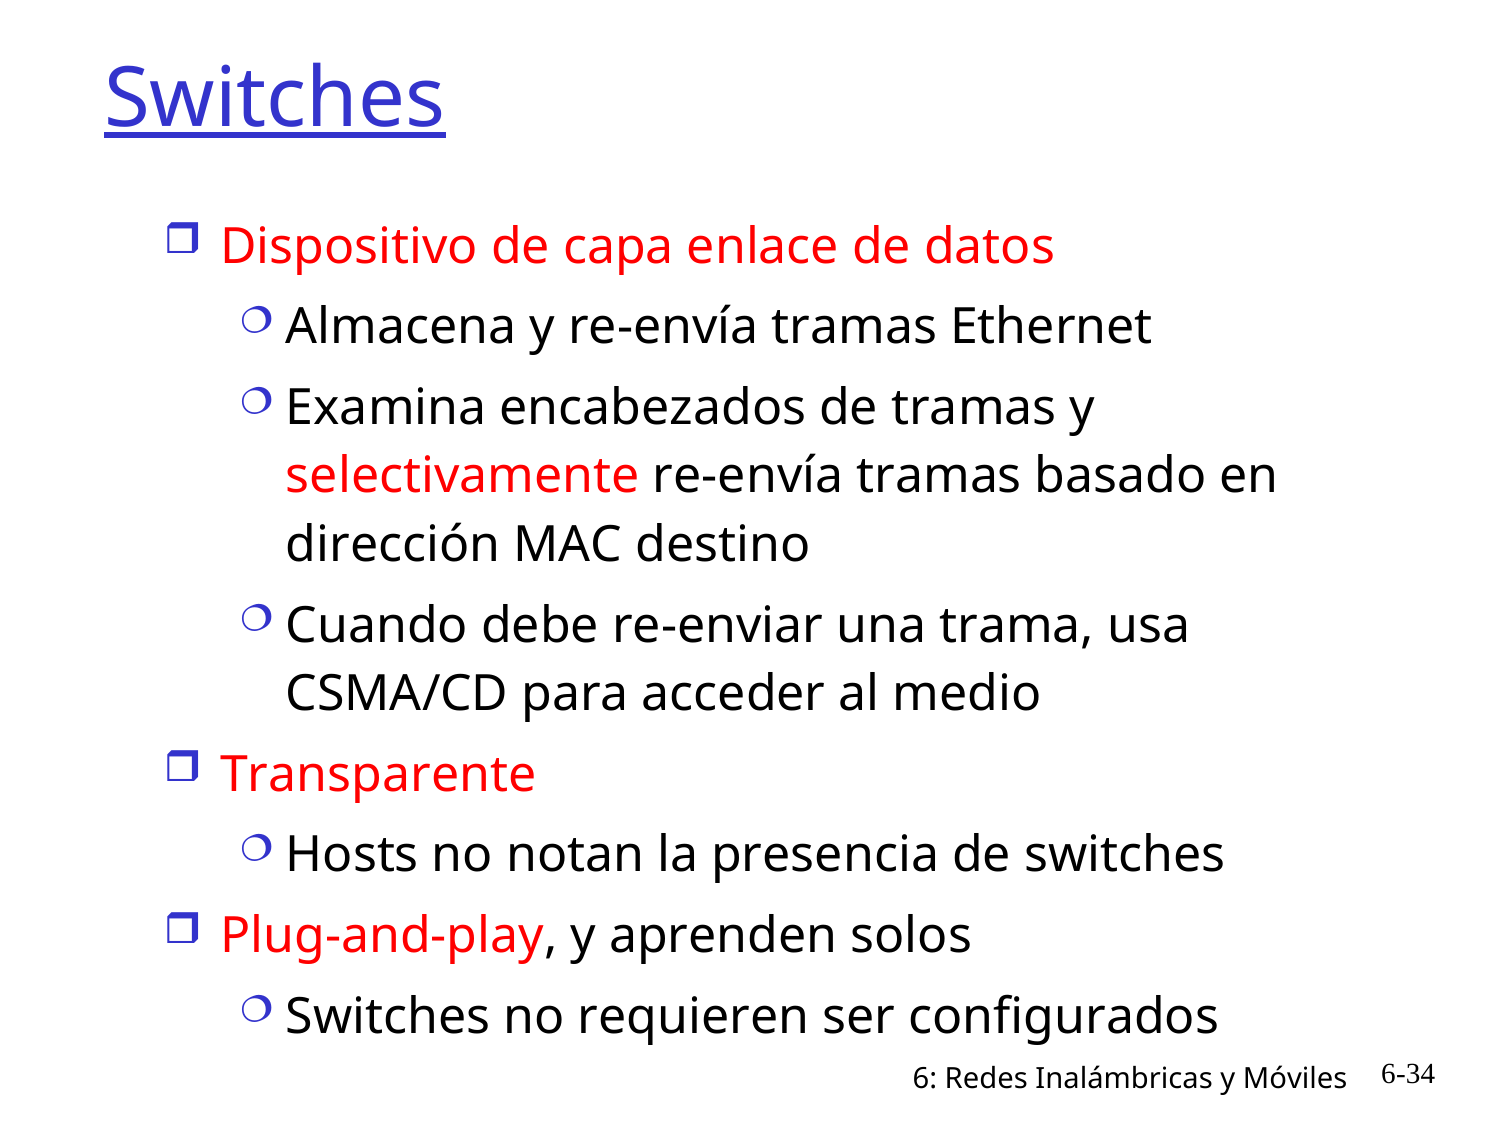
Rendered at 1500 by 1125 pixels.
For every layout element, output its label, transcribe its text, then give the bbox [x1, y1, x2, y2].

title Switches [89, 0, 1365, 188]
list Dispositivo de capa enlace de datos Almacena y re-envía tramas Ethernet Examina encabezados de tramas y selectivamente re-envía tramas basado en dirección MAC destino Cuando debe re-enviar una trama, usa CSMA/CD para acceder al medio Transparente Hosts no notan la presencia de switches Plug-and-play, y aprenden solos Switches no requieren ser configurados [149, 202, 1427, 974]
